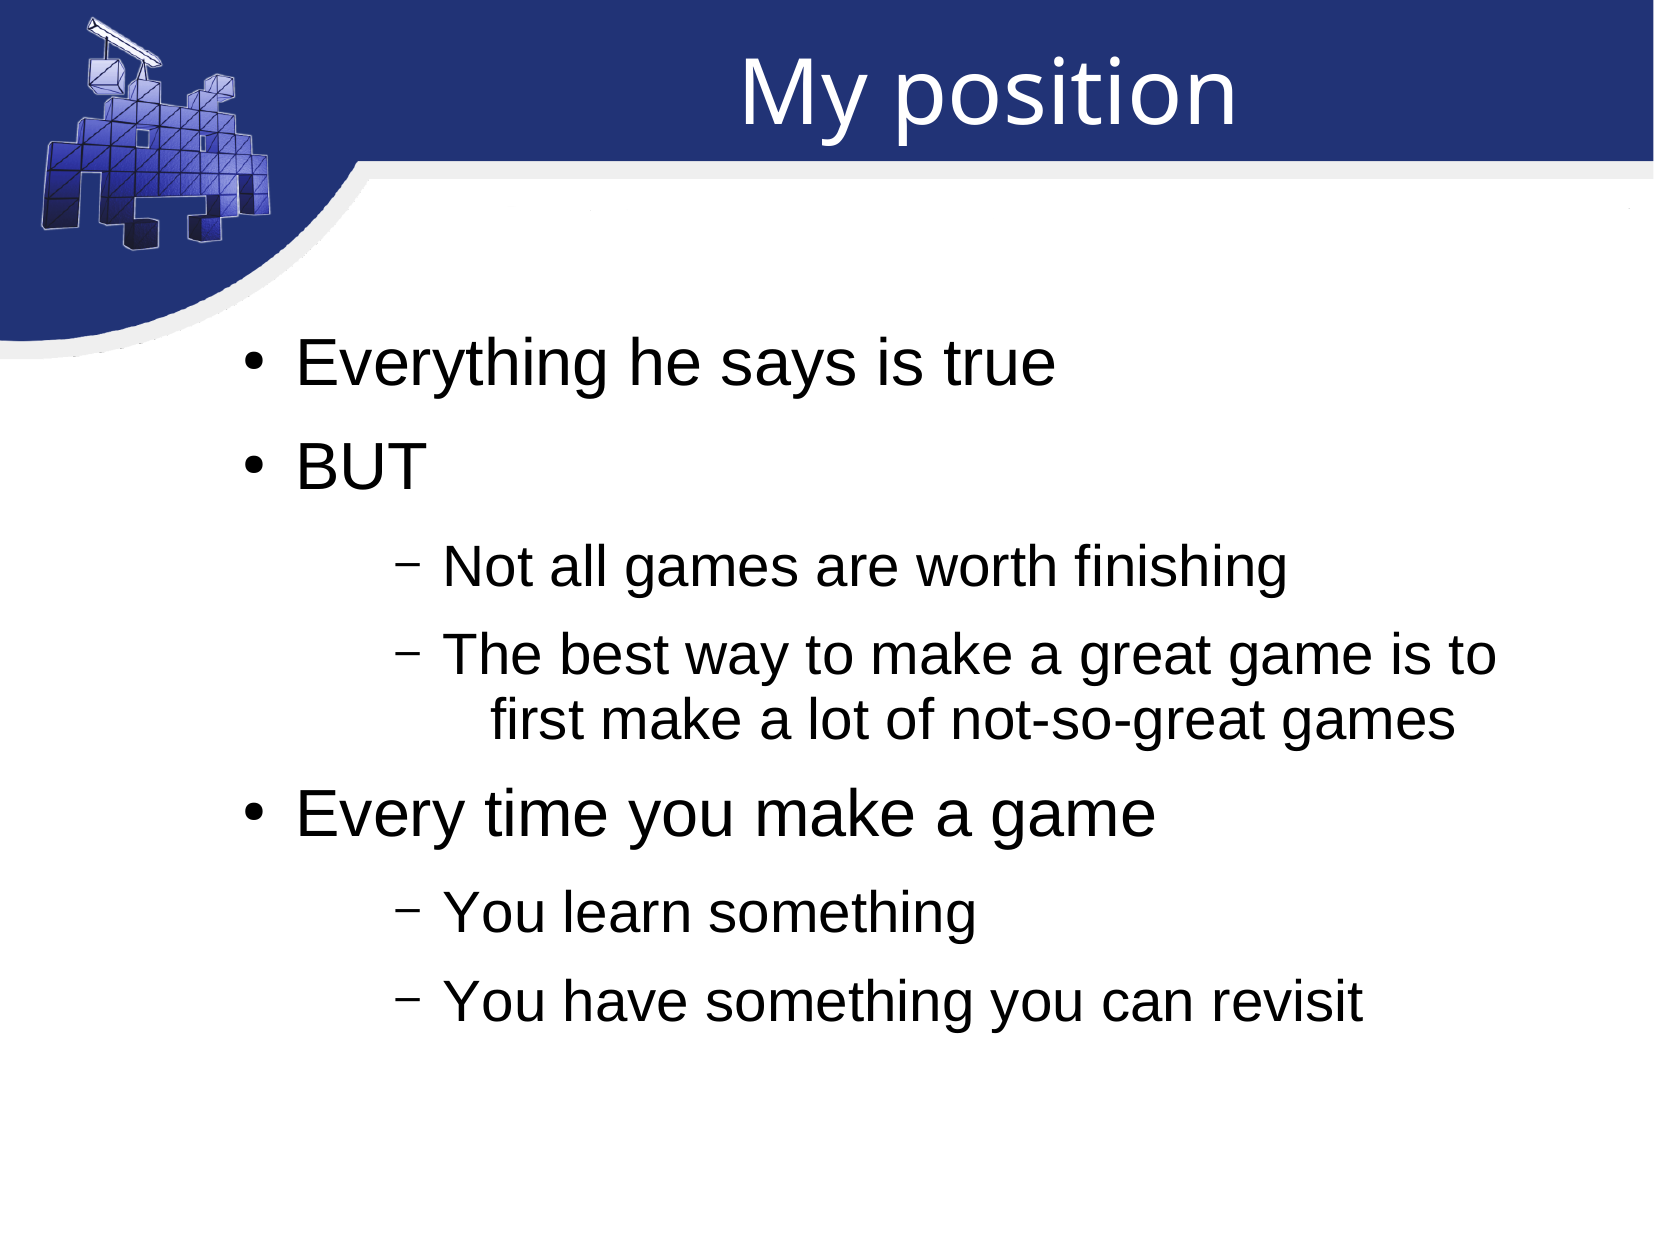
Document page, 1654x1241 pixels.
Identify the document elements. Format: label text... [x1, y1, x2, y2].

picture [0, 0, 1654, 443]
title My position [354, 29, 1625, 148]
list Everything he says is true BUT Not all games are worth finishing The best way to make a great game is to first make a lot of not-so-great games Every time you make a game You learn something You have something you can revisit [206, 324, 1595, 1078]
